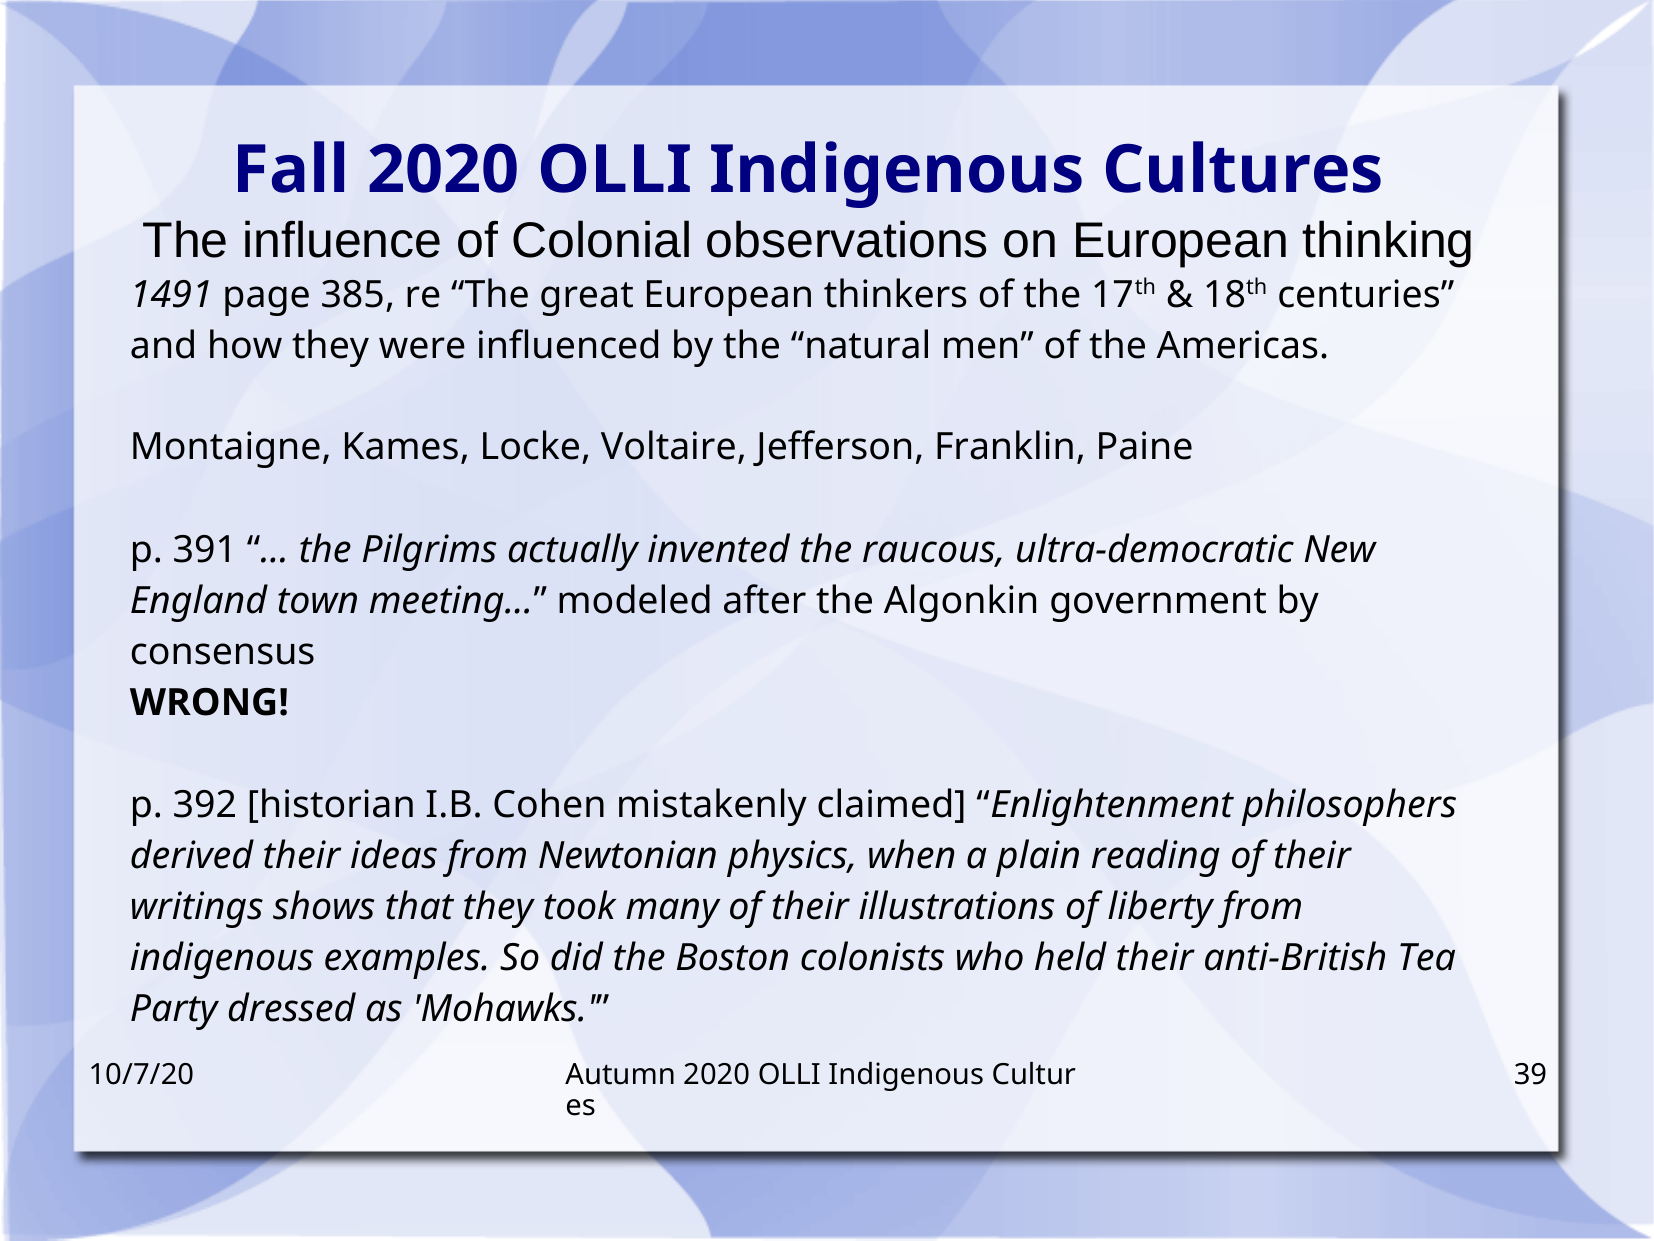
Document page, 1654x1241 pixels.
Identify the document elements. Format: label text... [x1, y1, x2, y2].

picture [0, 0, 1654, 1241]
title Fall 2020 OLLI Indigenous Cultures The influence of Colonial observations on European thinking [82, 90, 1536, 298]
subtitle 1491 page 385, re “The great European thinkers of the 17th & 18th centuries” and how they were influenced by the “natural men” of the Americas. Montaigne, Kames, Locke, Voltaire, Jefferson, Franklin, Paine p. 391 “... the Pilgrims actually invented the raucous, ultra-democratic New England town meeting...” modeled after the Algonkin government by consensus WRONG! p. 392 [historian I.B. Cohen mistakenly claimed] “Enlightenment philosophers derived their ideas from Newtonian physics, when a plain reading of their writings shows that they took many of their illustrations of liberty from indigenous examples. So did the Boston colonists who held their anti-British Tea Party dressed as 'Mohawks.'” [129, 287, 1489, 1012]
